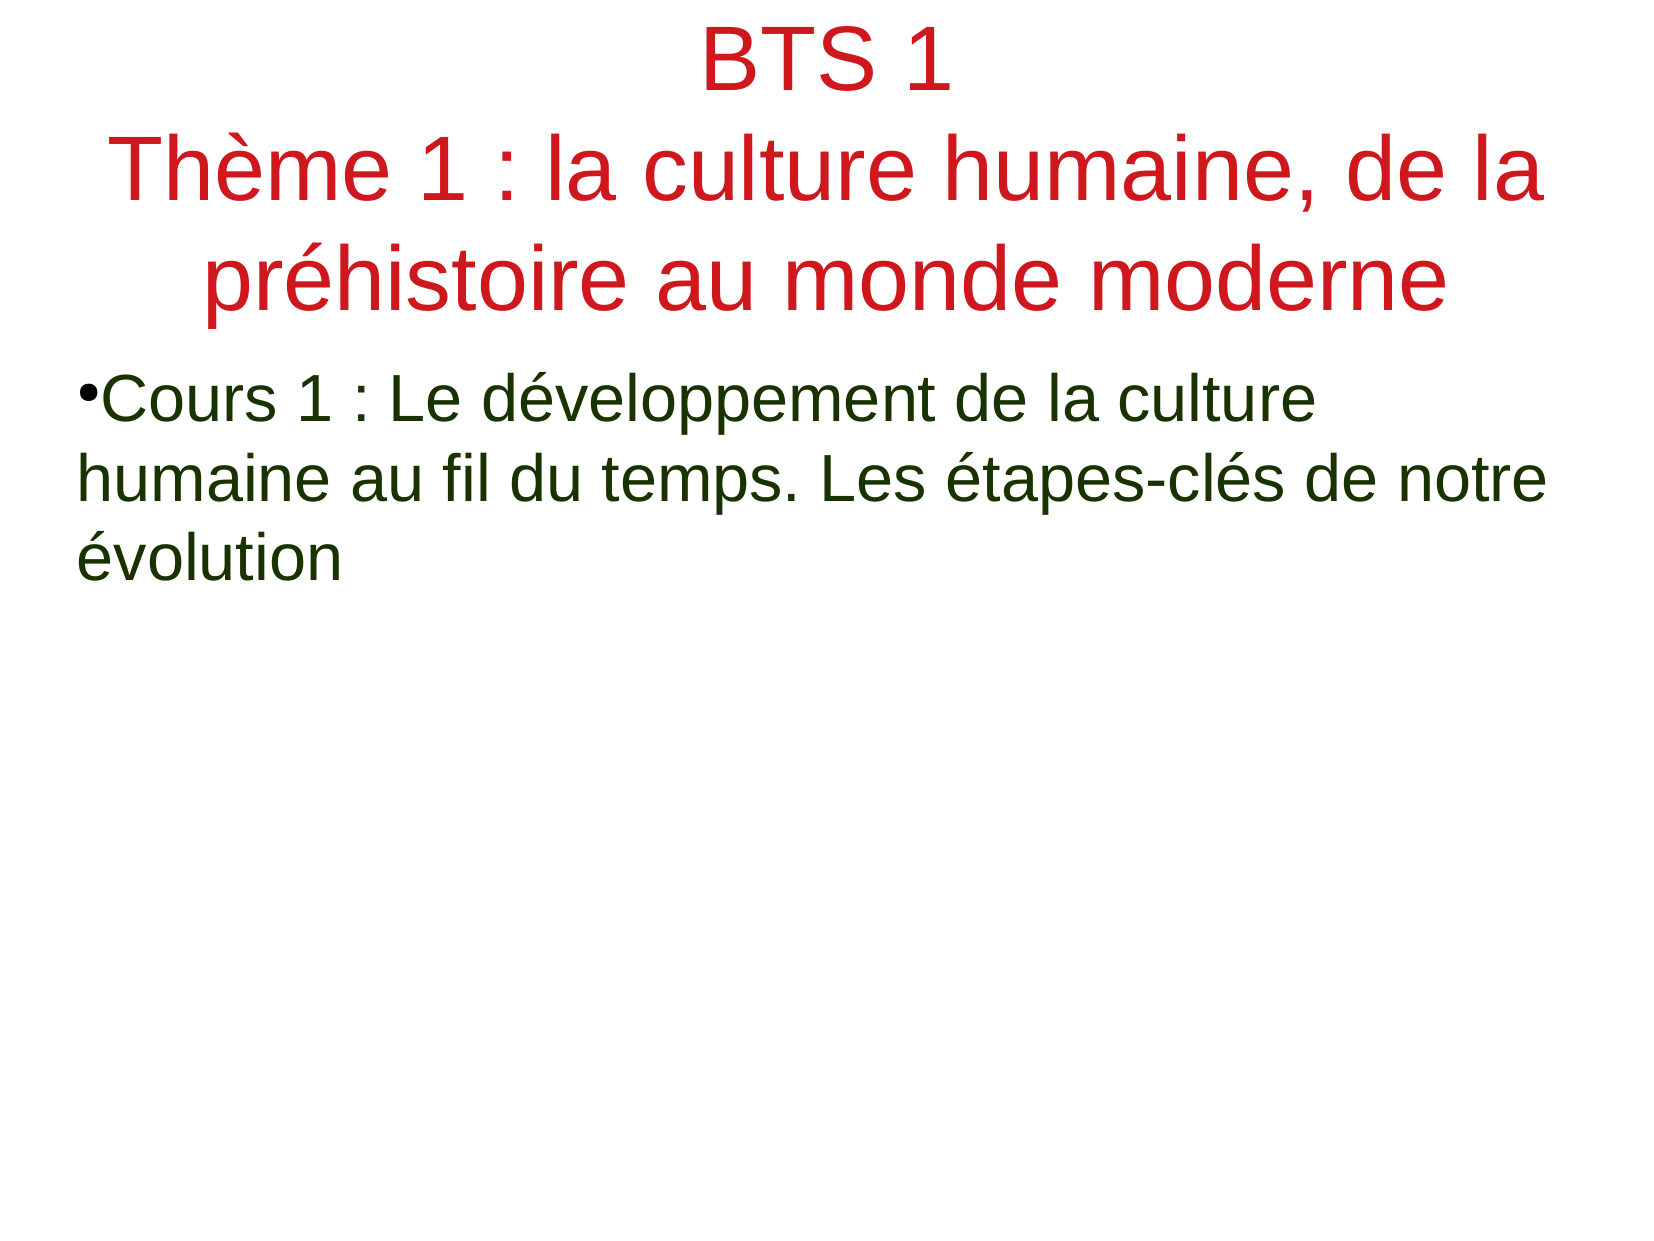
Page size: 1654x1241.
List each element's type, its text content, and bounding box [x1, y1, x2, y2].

list Cours 1 : Le développement de la culture humaine au fil du temps. Les étapes-clés de notre évolution [76, 354, 1565, 1074]
title BTS 1 Thème 1 : la culture humaine, de la préhistoire au monde moderne [82, 0, 1571, 307]
